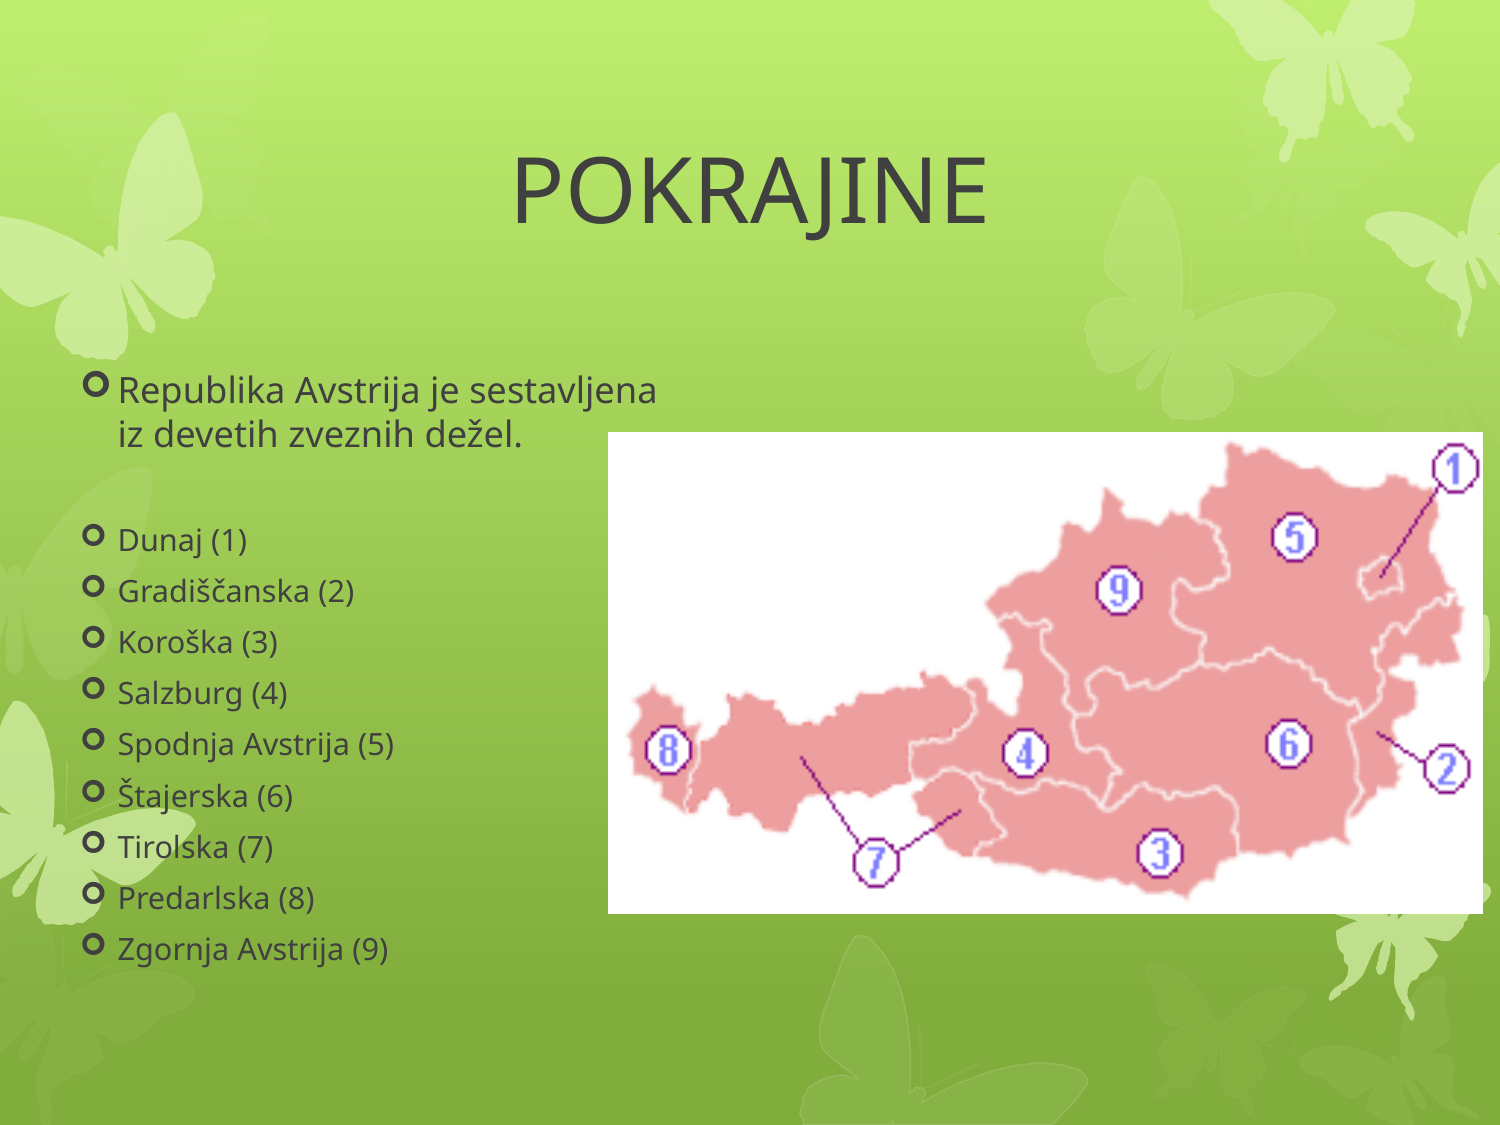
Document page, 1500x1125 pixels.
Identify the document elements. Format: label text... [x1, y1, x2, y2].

list Republika Avstrija je sestavljena iz devetih zveznih dežel. Dunaj (1) Gradiščanska (2) Koroška (3) Salzburg (4) Spodnja Avstrija (5) Štajerska (6) Tirolska (7) Predarlska (8) Zgornja Avstrija (9) [64, 314, 703, 988]
title POKRAJINE [165, 110, 1335, 263]
picture [703, 432, 1483, 914]
